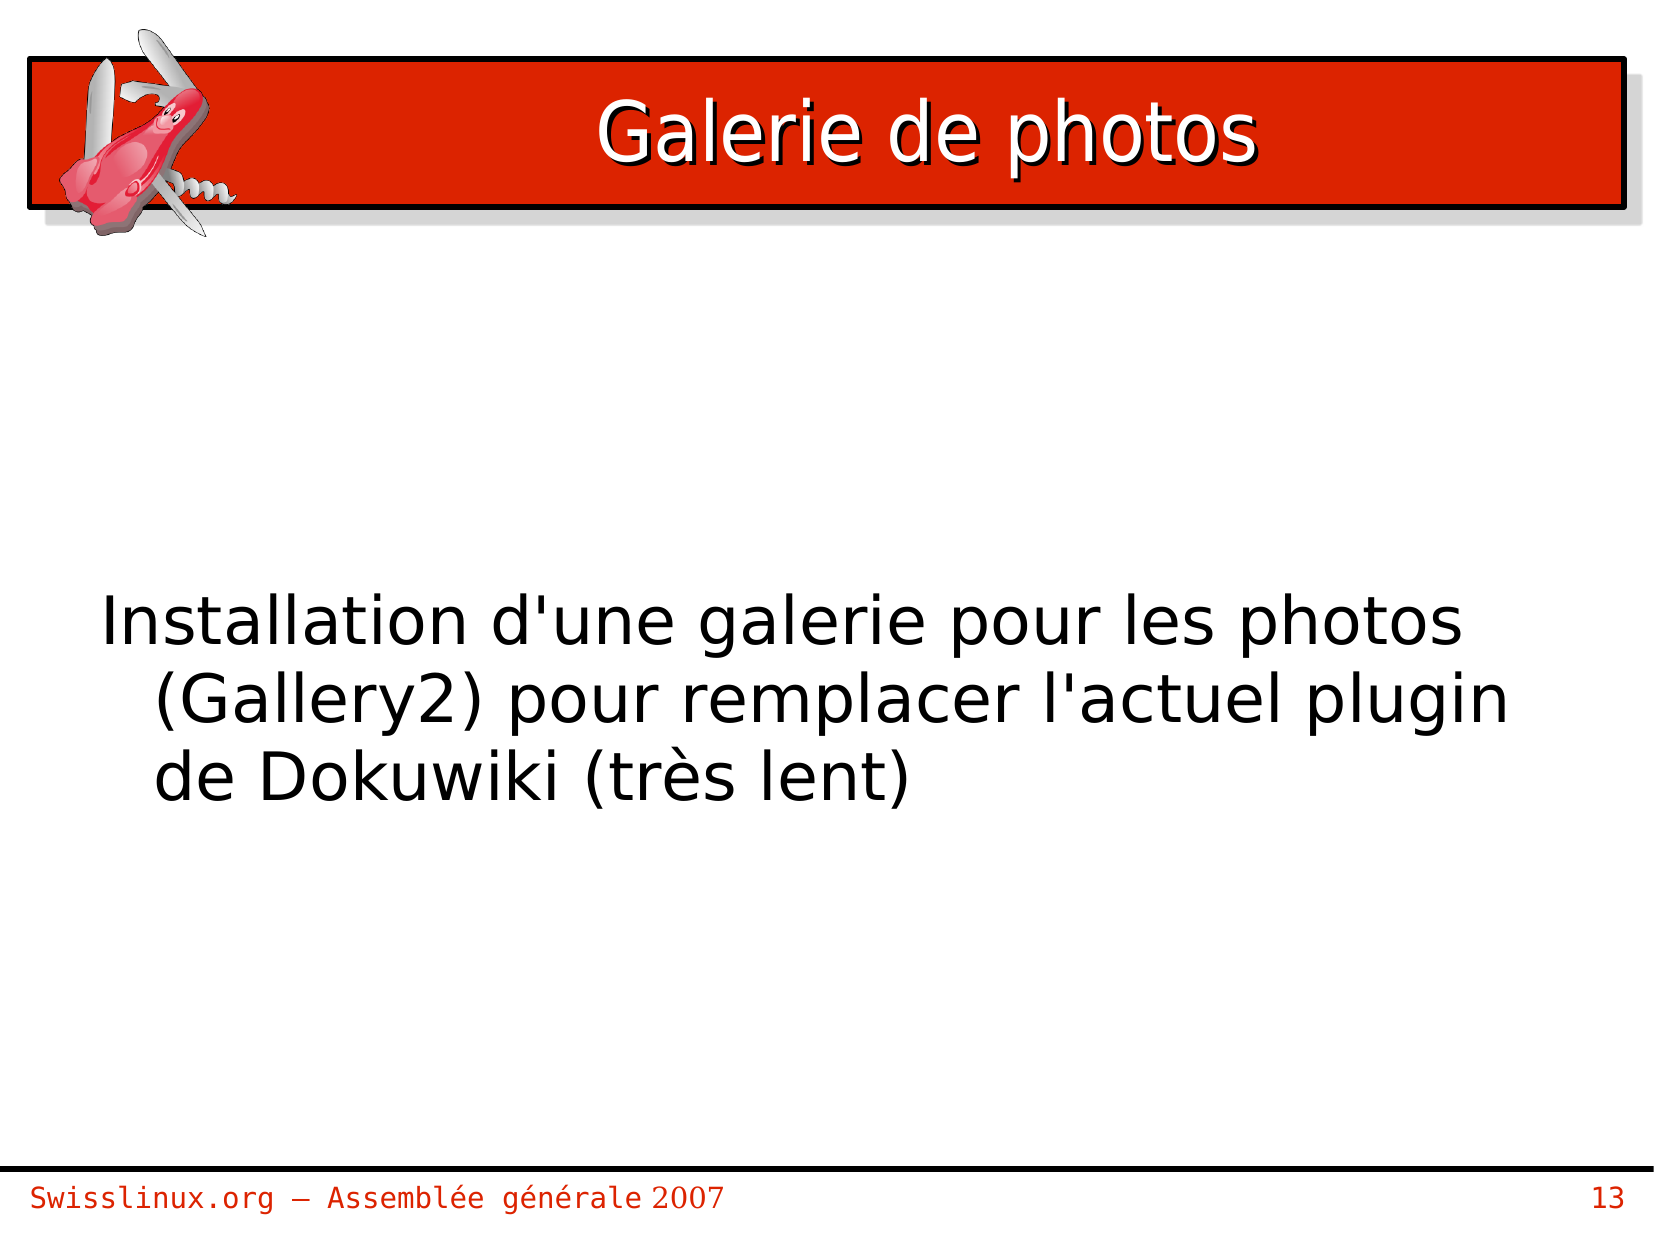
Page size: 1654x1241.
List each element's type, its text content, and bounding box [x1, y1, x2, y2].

picture [59, 29, 237, 237]
list Installation d'une galerie pour les photos (Gallery2) pour remplacer l'actuel plugin de Dokuwiki (très lent) [82, 290, 1571, 1109]
title Galerie de photos [259, 84, 1595, 182]
